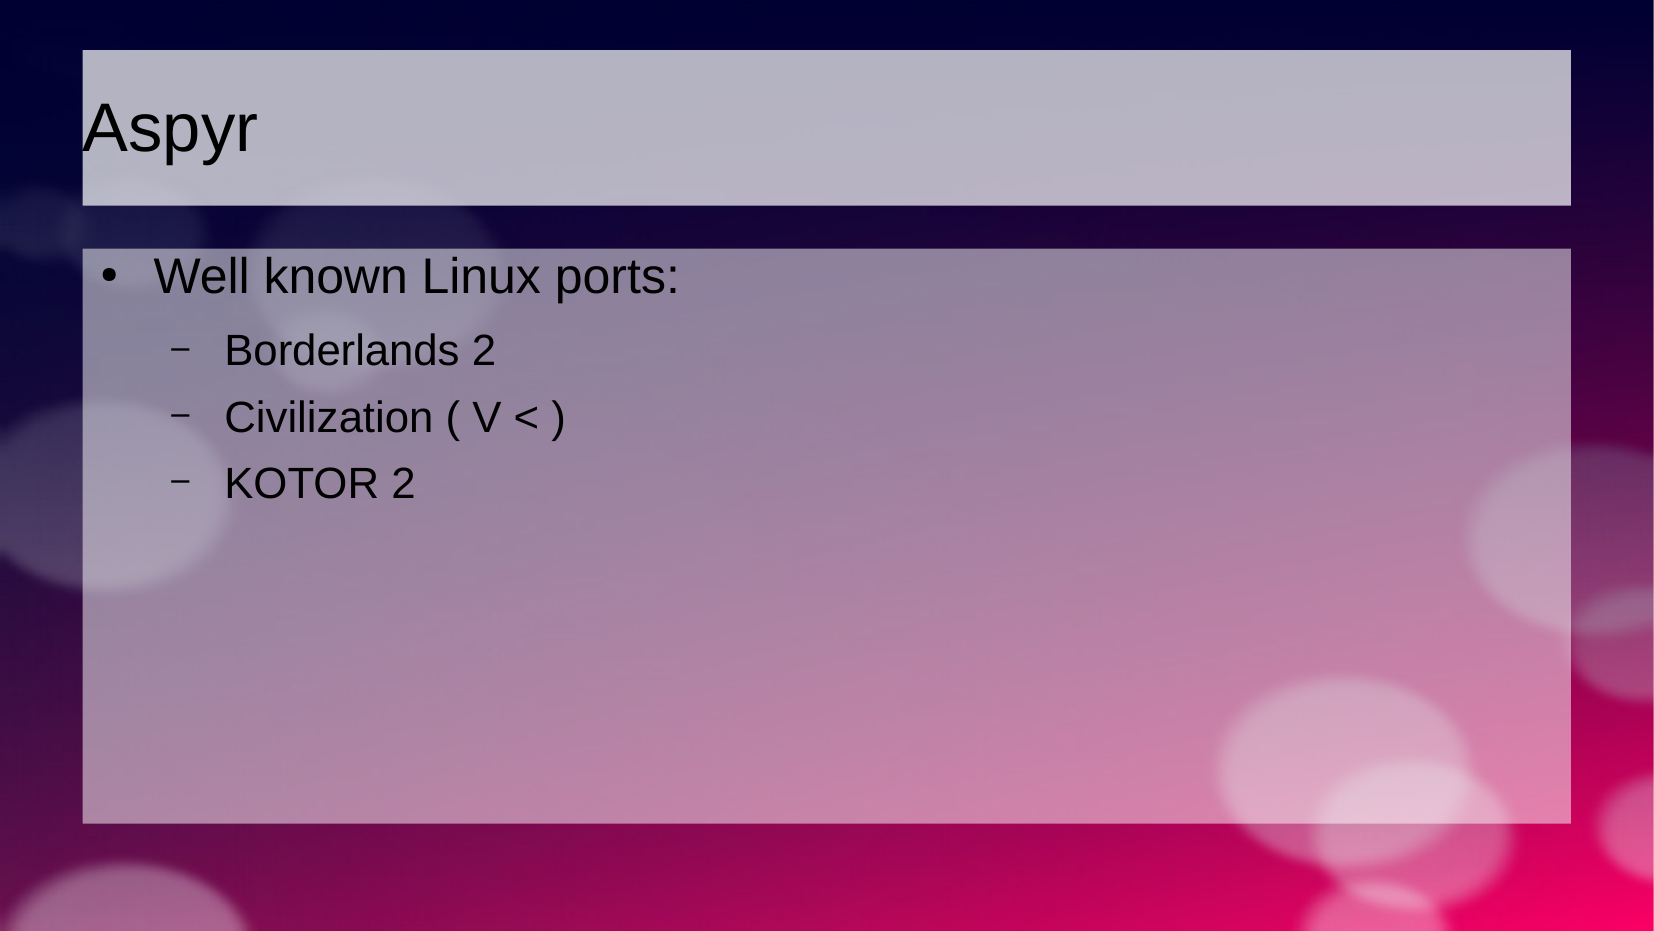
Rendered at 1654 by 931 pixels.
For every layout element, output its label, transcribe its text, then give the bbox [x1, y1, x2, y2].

title Aspyr [82, 50, 1571, 206]
list Well known Linux ports: Borderlands 2 Civilization ( V < ) KOTOR 2 [82, 248, 1571, 824]
picture [0, 0, 1654, 931]
